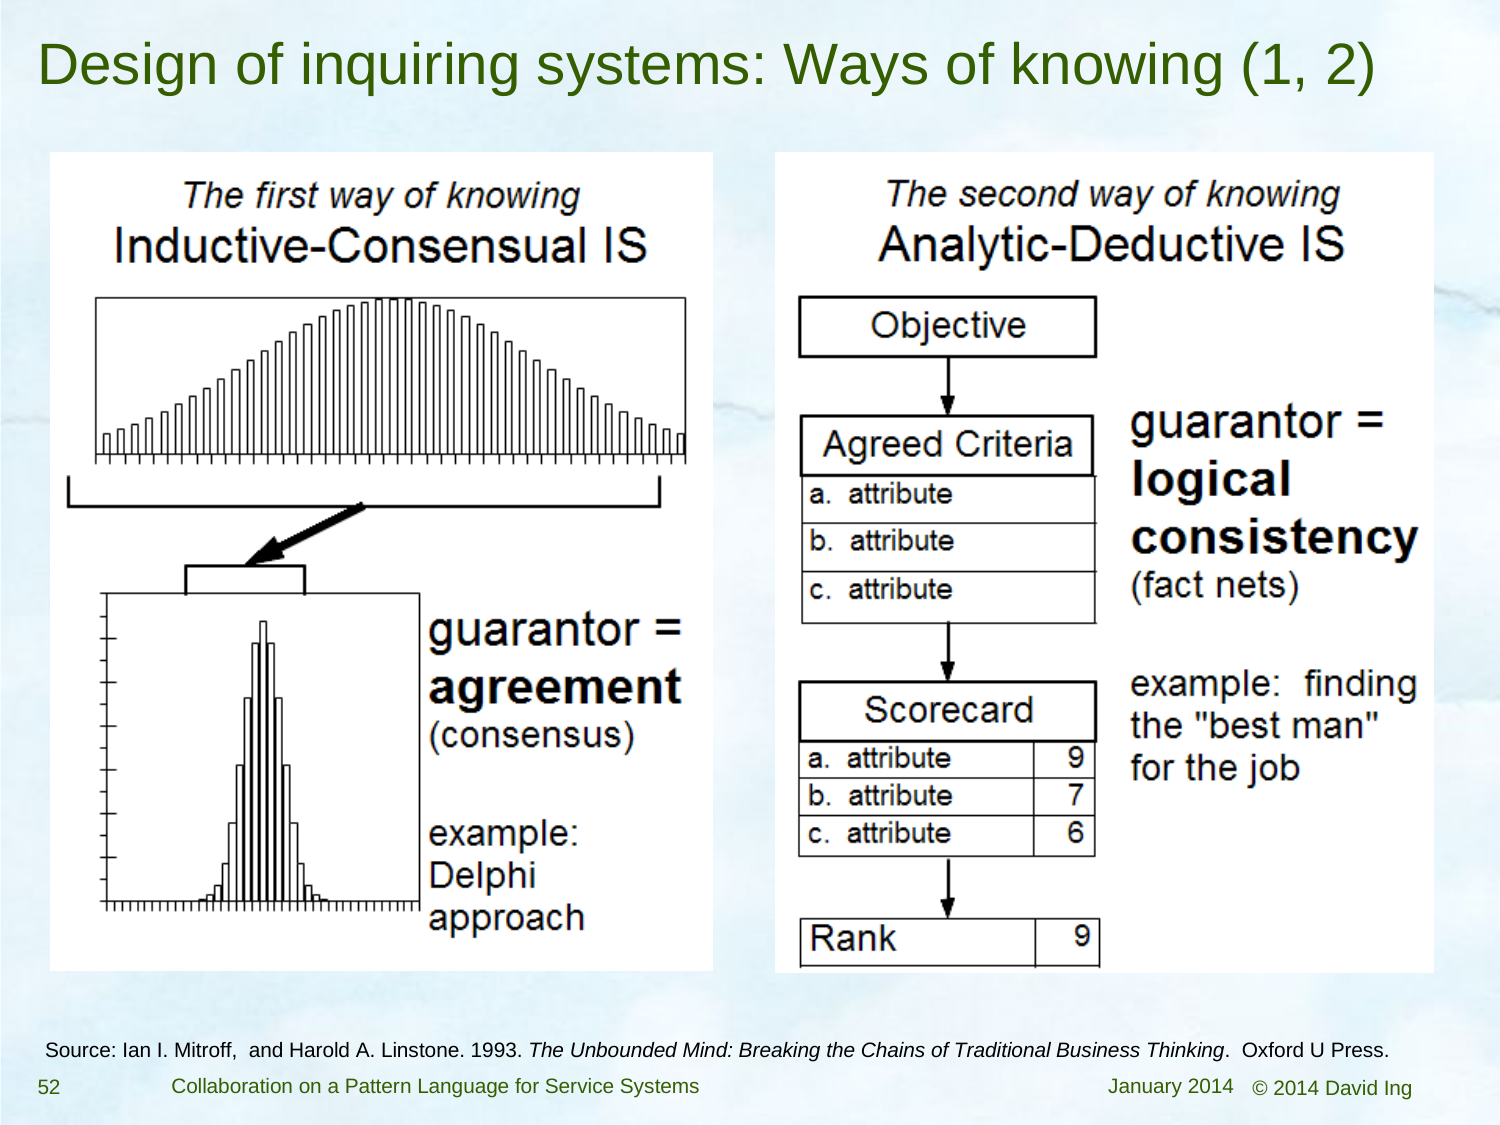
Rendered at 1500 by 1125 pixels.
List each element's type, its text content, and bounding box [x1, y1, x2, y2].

table_cell [713, 559, 775, 617]
table_cell [713, 500, 775, 559]
table_cell [713, 442, 775, 500]
table_cell [713, 734, 775, 793]
table_cell [713, 383, 775, 442]
picture [0, 0, 1500, 1125]
table_cell [713, 324, 775, 383]
text_box Source: Ian I. Mitroff, and Harold A. Linstone. 1993. The Unbounded Mind: Breaking the Chains of Traditional Business Thinking. Oxford U Press. - [30, 1029, 1427, 1066]
title Design of inquiring systems: Ways of knowing (1, 2) [37, 37, 1463, 152]
table_cell [713, 617, 775, 676]
table_cell [713, 207, 775, 266]
table_header [632, 149, 1049, 207]
table_cell [713, 266, 775, 324]
table_cell [713, 793, 775, 852]
table_cell [713, 676, 775, 734]
